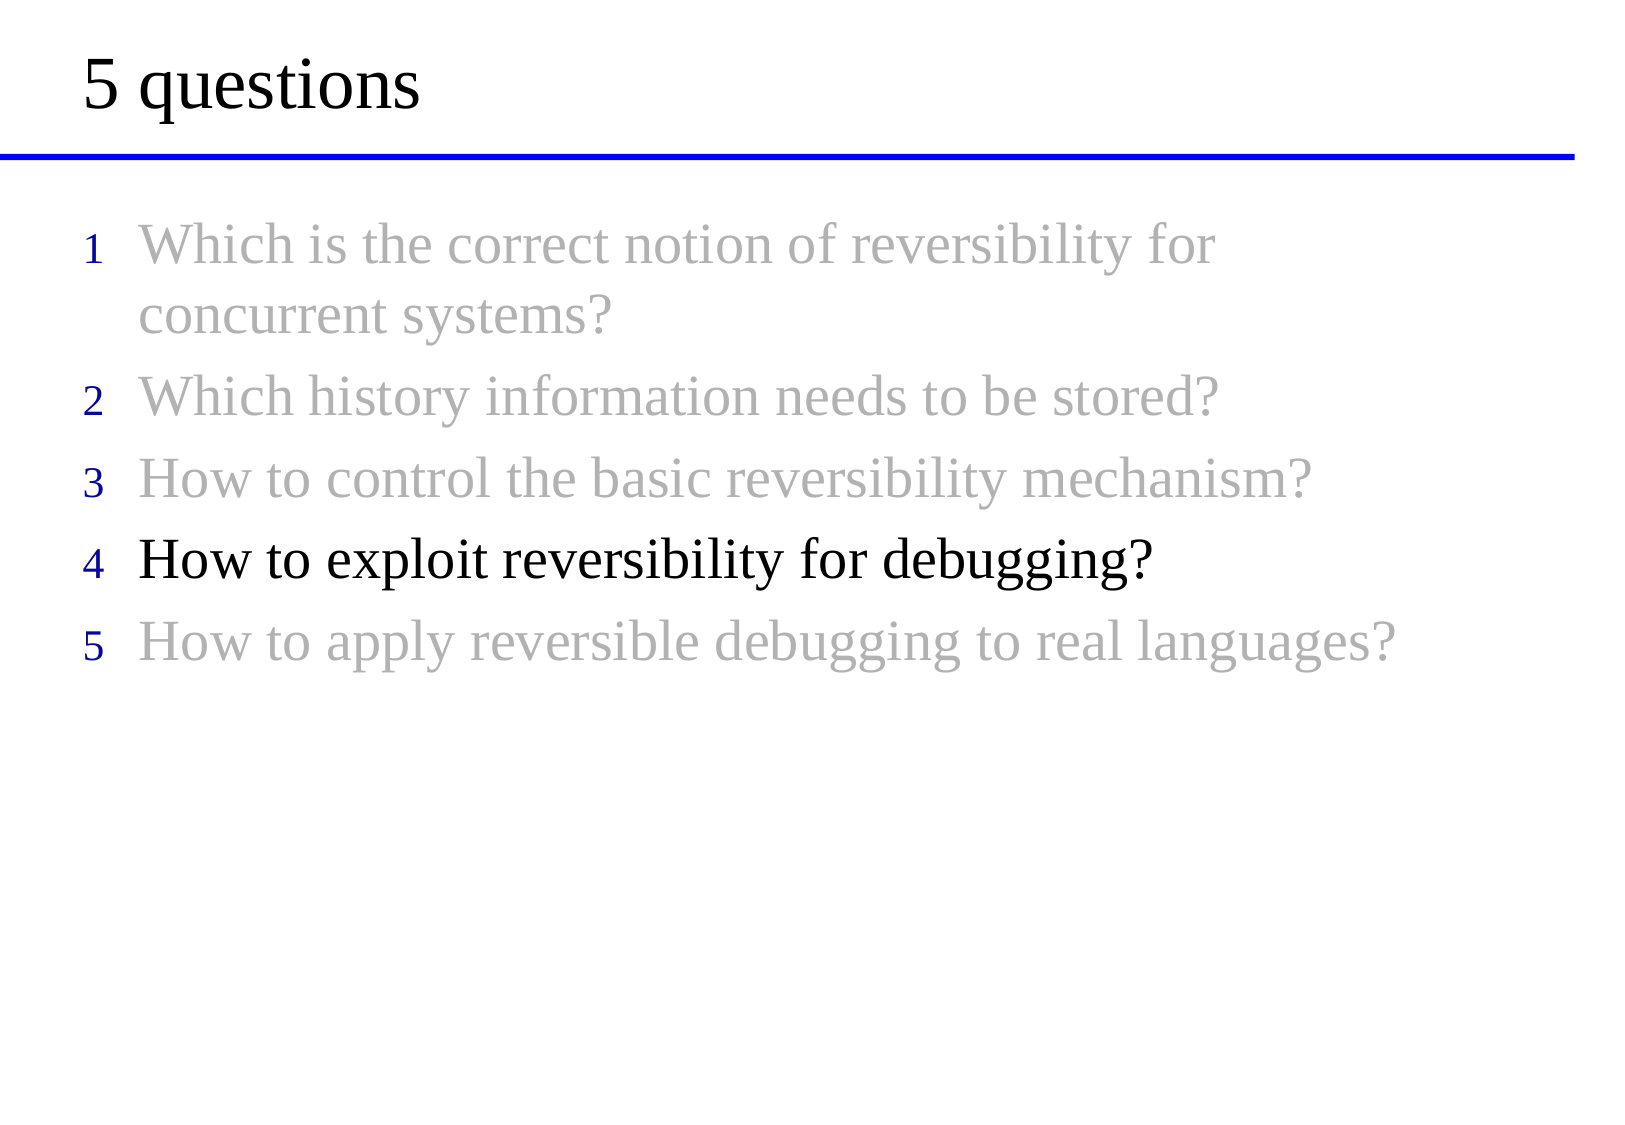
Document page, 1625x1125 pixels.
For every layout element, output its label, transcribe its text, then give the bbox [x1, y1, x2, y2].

title 5 questions [67, 27, 1544, 131]
list Which is the correct notion of reversibility for concurrent systems? Which history information needs to be stored? How to control the basic reversibility mechanism? How to exploit reversibility for debugging? How to apply reversible debugging to real languages? [67, 198, 1478, 1061]
